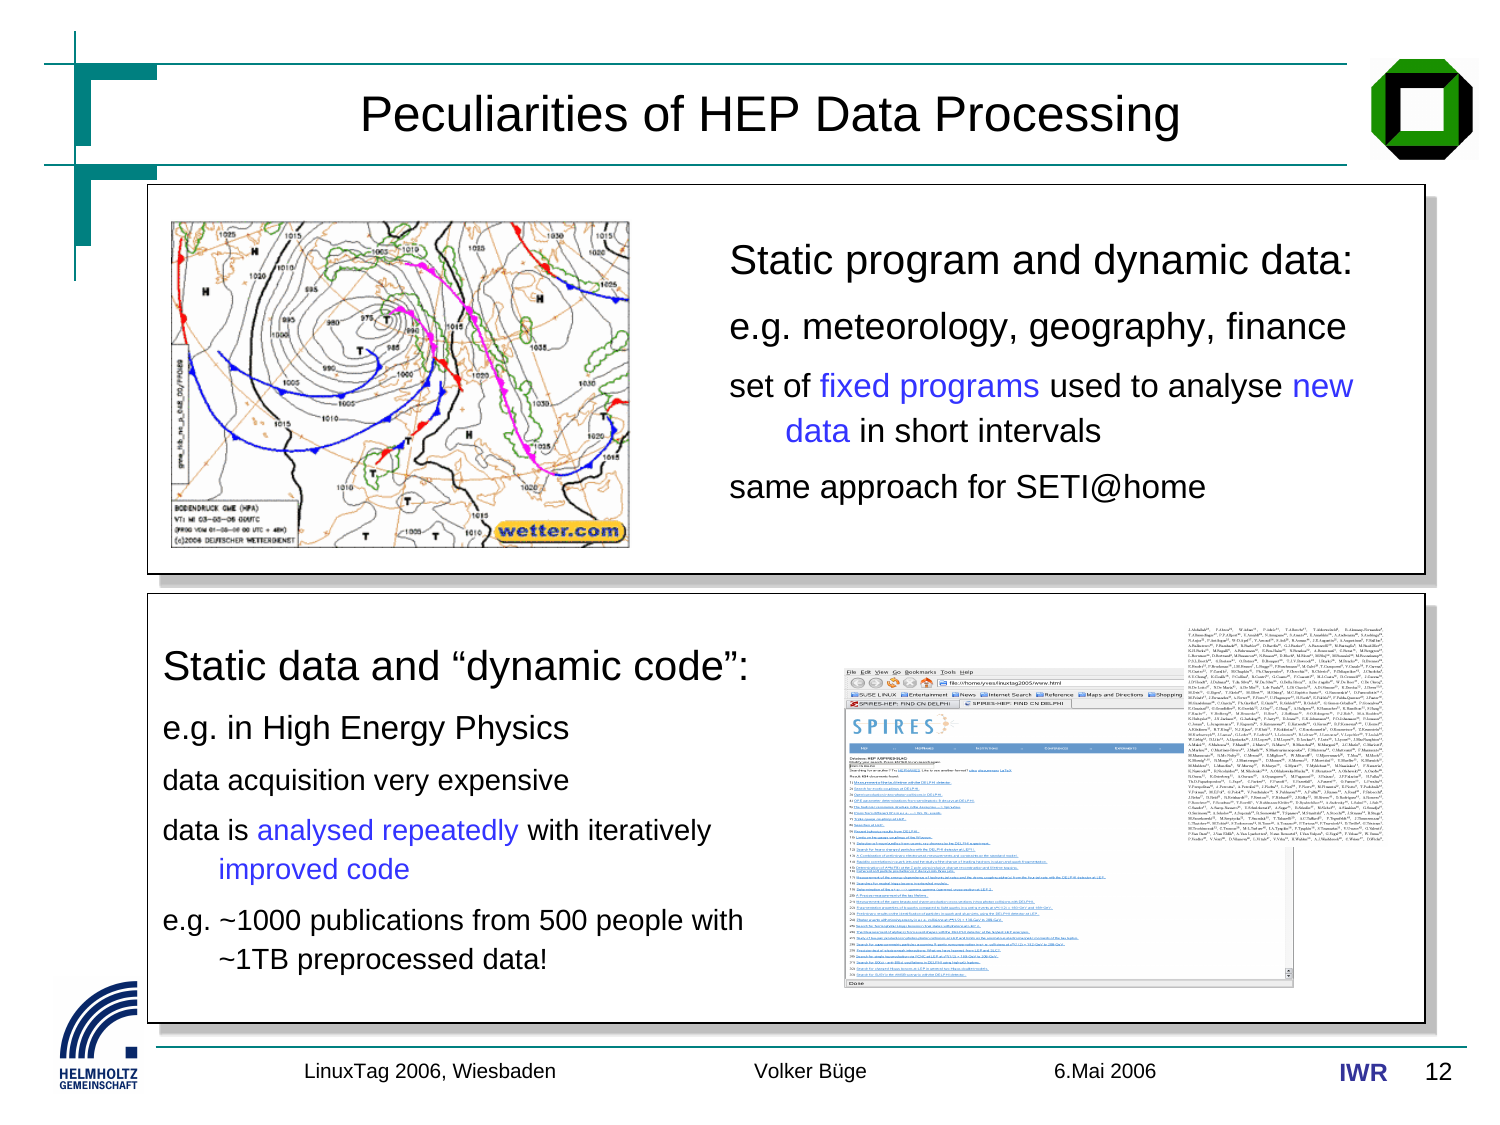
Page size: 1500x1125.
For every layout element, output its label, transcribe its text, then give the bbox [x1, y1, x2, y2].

picture [1370, 58, 1479, 160]
picture [171, 219, 632, 548]
text_box Static data and “dynamic code”: e.g. in High Energy Physics data acquisition very expensive data is analysed repeatedly with iteratively improved code e.g. ~1000 publications from 500 people with ~1TB preprocessed data! [147, 625, 798, 1006]
text_box [147, 593, 1426, 1024]
picture [844, 625, 1388, 988]
list Static program and dynamic data: e.g. meteorology, geography, finance set of fixed programs used to analyse new data in short intervals same approach for SETI@home [714, 219, 1388, 548]
text_box [147, 184, 1426, 575]
title Peculiarities of HEP Data Processing [194, 53, 1347, 165]
